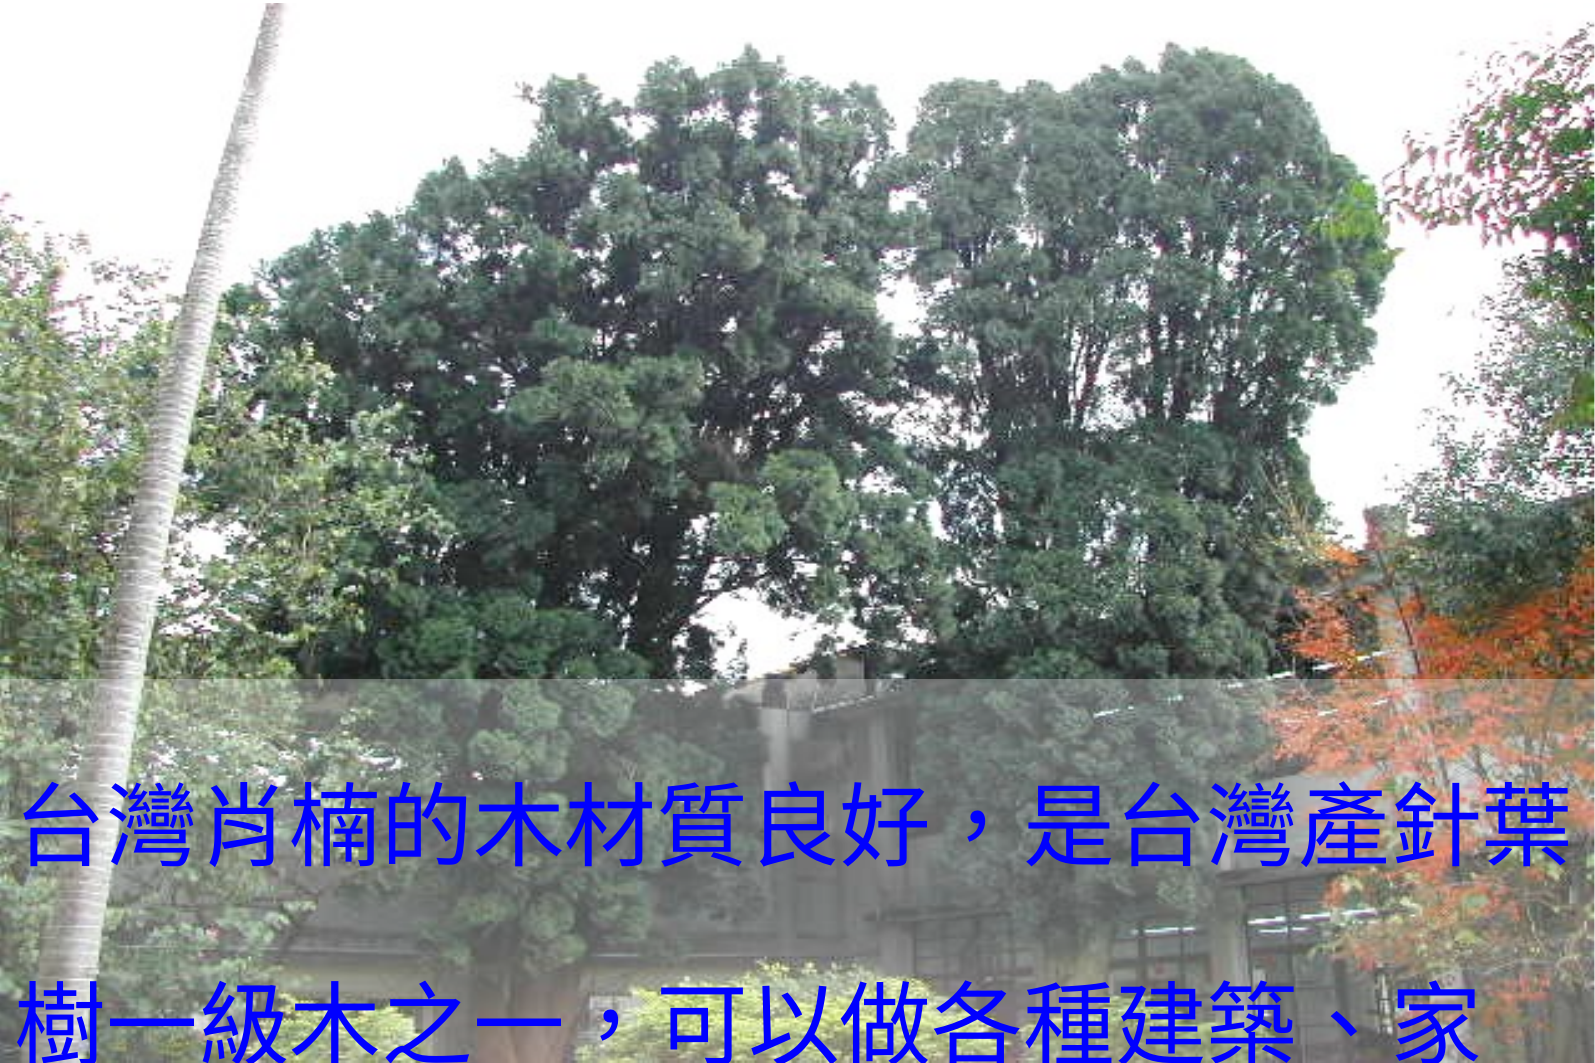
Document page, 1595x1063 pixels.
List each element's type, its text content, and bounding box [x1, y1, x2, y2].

picture [0, 3, 1595, 679]
text_box 台灣肖楠的木材質良好，是台灣產針葉樹一級木之一，可以做各種建築、家具、雕刻等。 [0, 679, 1595, 1062]
